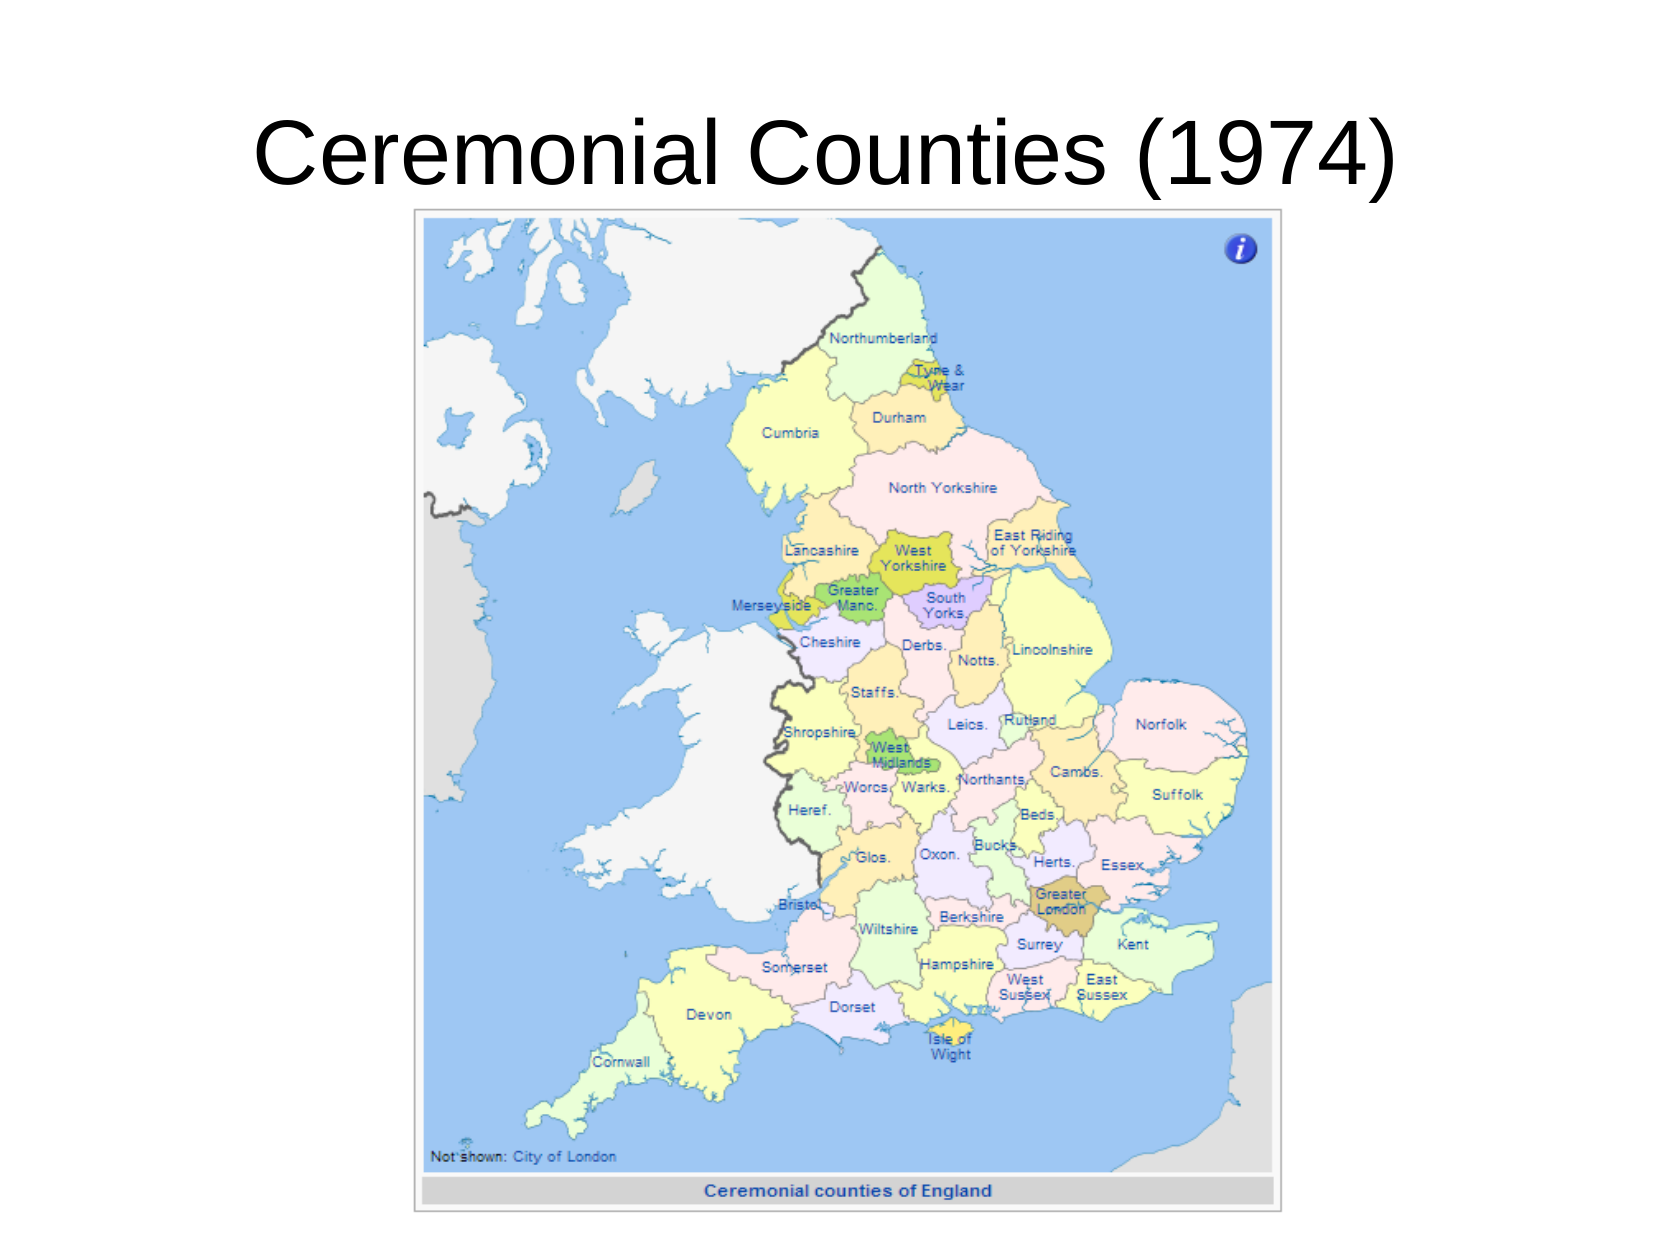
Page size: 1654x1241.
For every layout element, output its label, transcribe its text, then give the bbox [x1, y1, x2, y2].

picture [401, 200, 1302, 1226]
title Ceremonial Counties (1974) [82, 49, 1571, 257]
